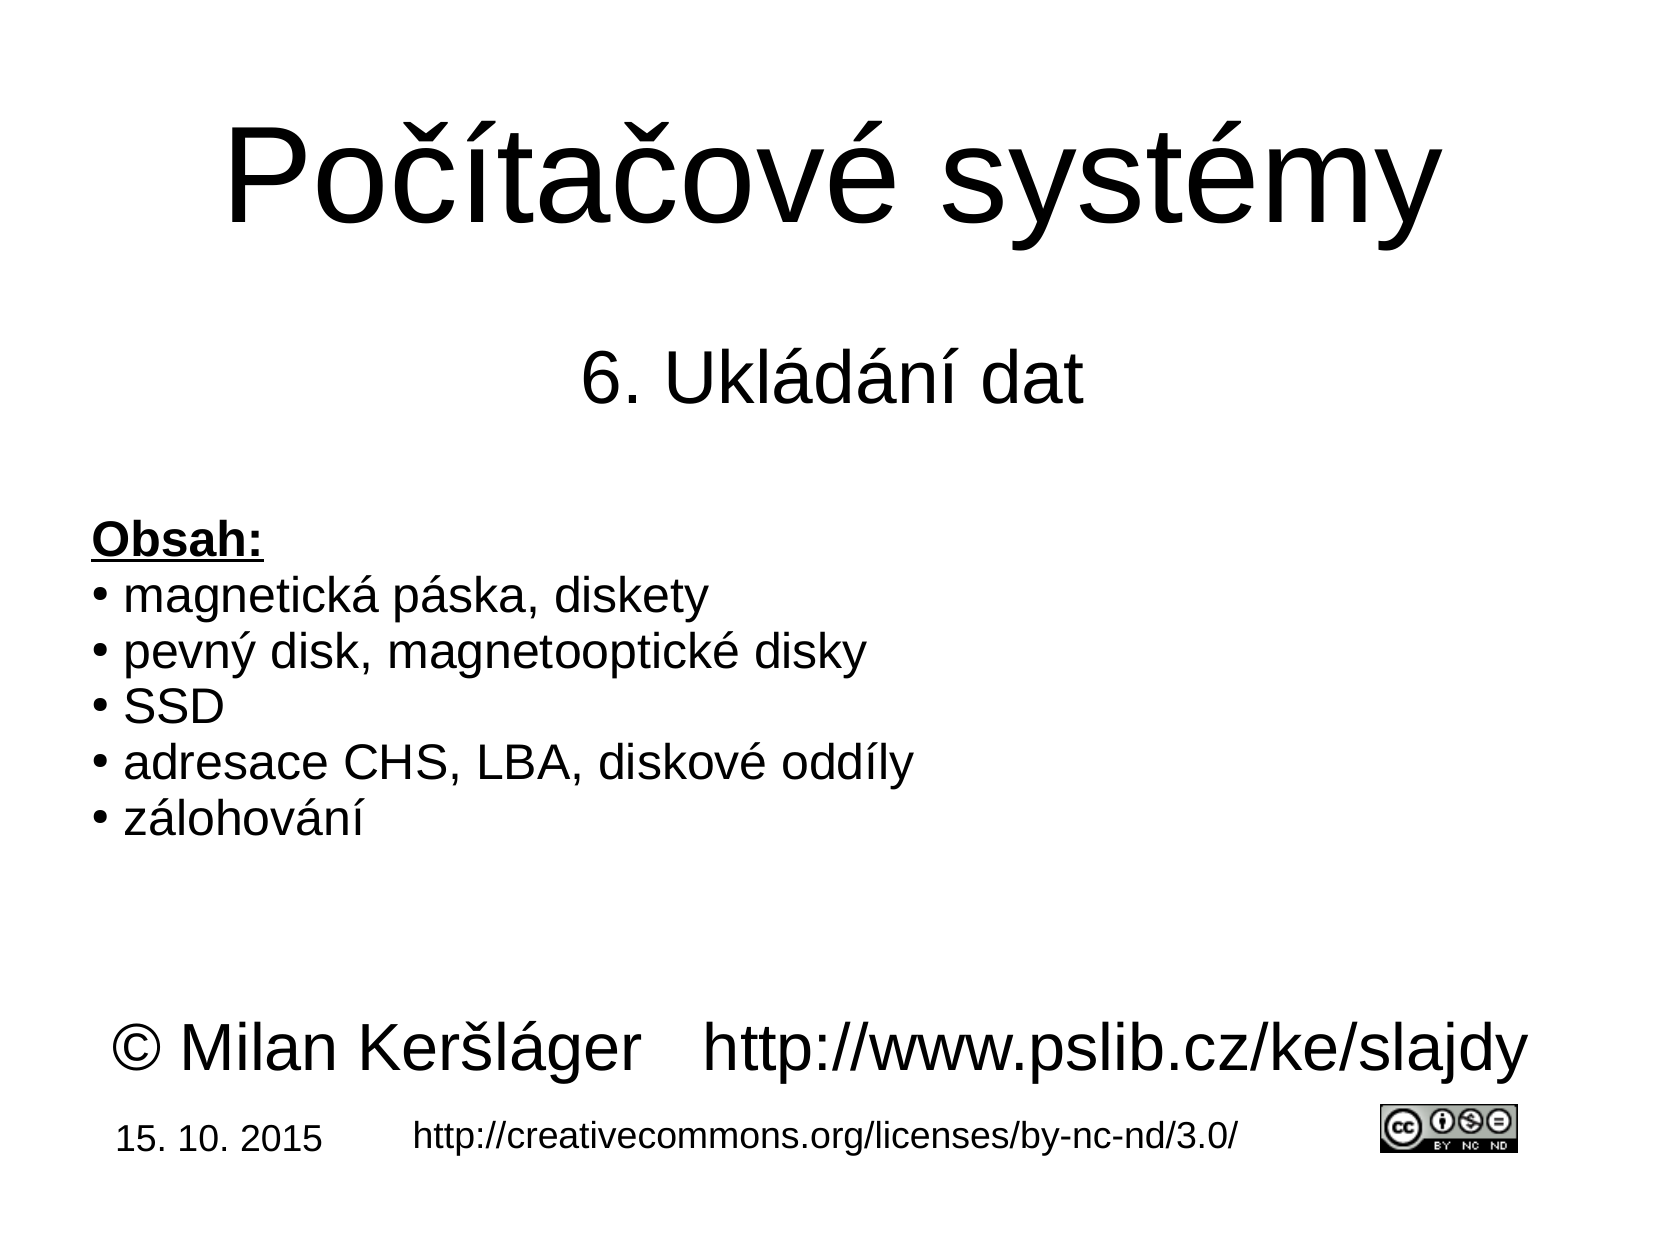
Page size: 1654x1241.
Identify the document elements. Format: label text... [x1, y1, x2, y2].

picture [1380, 1104, 1518, 1153]
title Počítačové systémy 6. Ukládání dat [88, 56, 1577, 461]
text_box http://creativecommons.org/licenses/by-nc-nd/3.0/ [339, 1107, 1313, 1165]
text_box 15. 10. 2015 [100, 1110, 355, 1168]
list © Milan Keršláger http://www.pslib.cz/ke/slajdy [76, 1009, 1565, 1087]
text_box Obsah: magnetická páska, diskety pevný disk, magnetooptické disky SSD adresace CHS, LBA, diskové oddíly zálohování [76, 503, 1583, 855]
